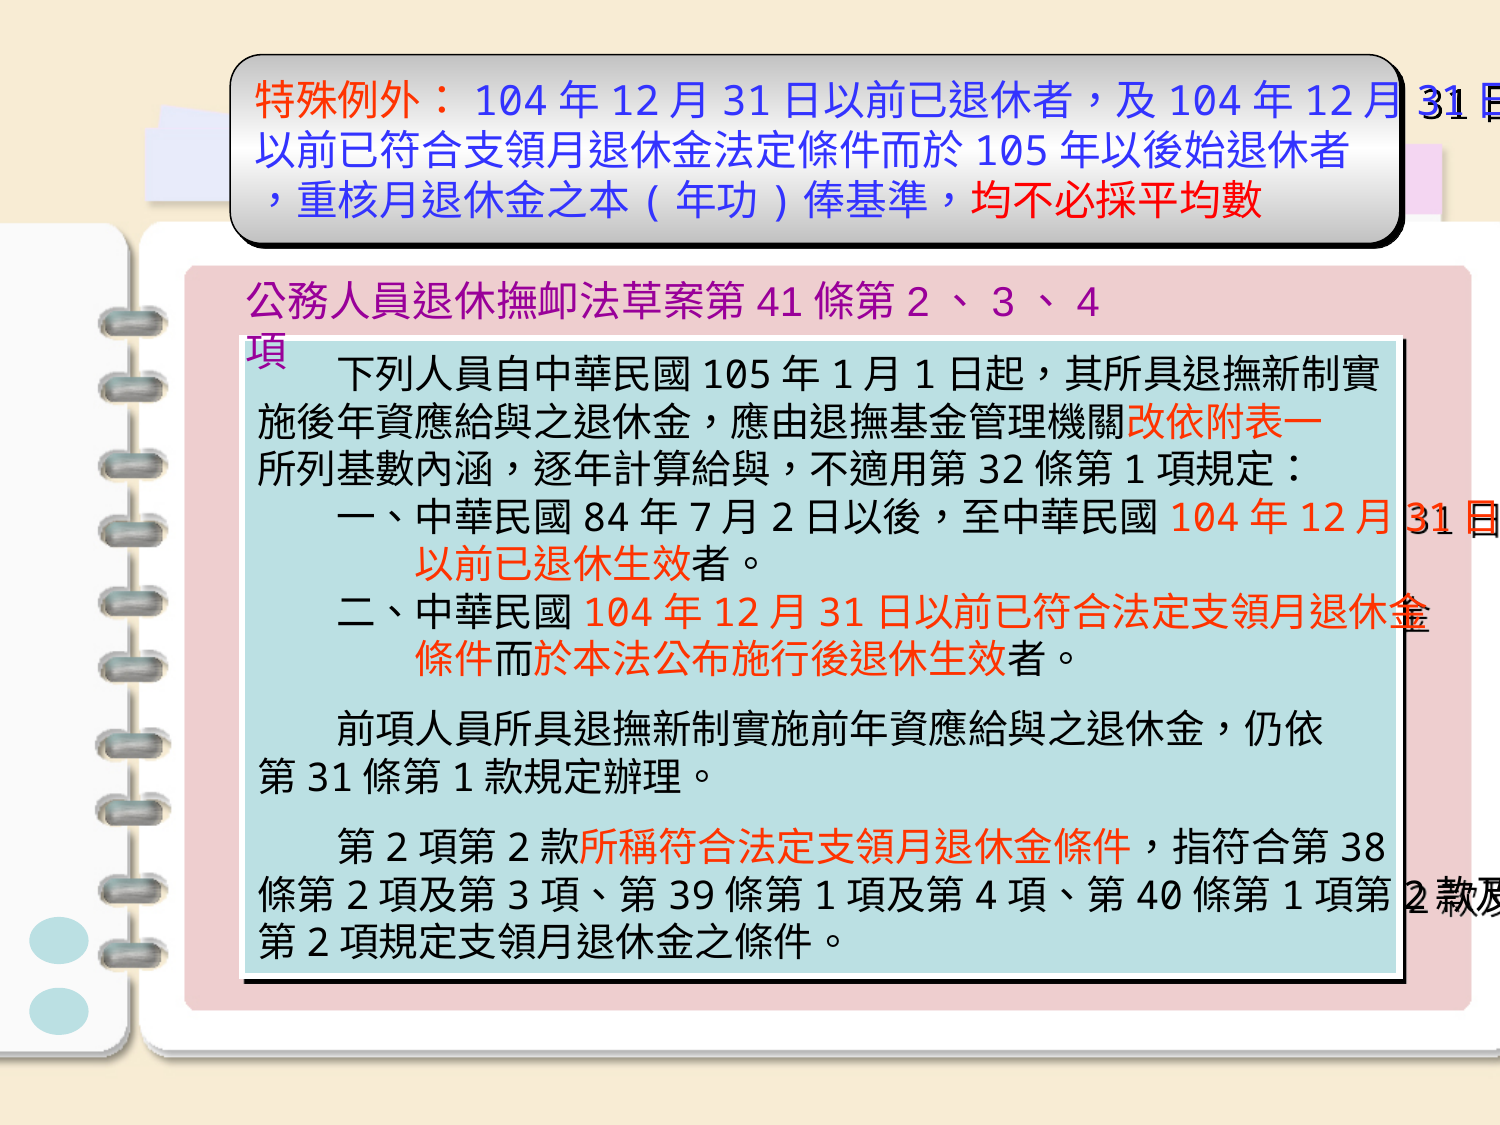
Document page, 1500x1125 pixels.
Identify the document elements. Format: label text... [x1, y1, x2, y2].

text_box 公務人員退休撫卹法草案第41條第2、3、4項 [231, 267, 1128, 326]
text_box 下列人員自中華民國105年1月1日起，其所具退撫新制實 施後年資應給與之退休金，應由退撫基金管理機關改依附表一 所列基數內涵，逐年計算給與，不適用第32條第1項規定： 一、中華民國84年7月2日以後，至中華民國104年12月31日 以前已退休生效者。 二、中華民國104年12月31日以前已符合法定支領月退休金 條件而於本法公布施行後退休生效者。 前項人員所具退撫新制實施前年資應給與之退休金，仍依 第31條第1款規定辦理。 第2項第2款所稱符合法定支領月退休金條件，指符合第38 條第2項及第3項、第39條第1項及第4項、第40條第1項第2款及 第2項規定支領月退休金之條件。 [242, 338, 1399, 976]
text_box [29, 916, 89, 965]
text_box 特殊例外：104年12月31日以前已退休者，及104年12月31日 以前已符合支領月退休金法定條件而於105年以後始退休者 ，重核月退休金之本(年功)俸基準，均不必採平均數 [230, 54, 1400, 244]
text_box [29, 987, 89, 1035]
